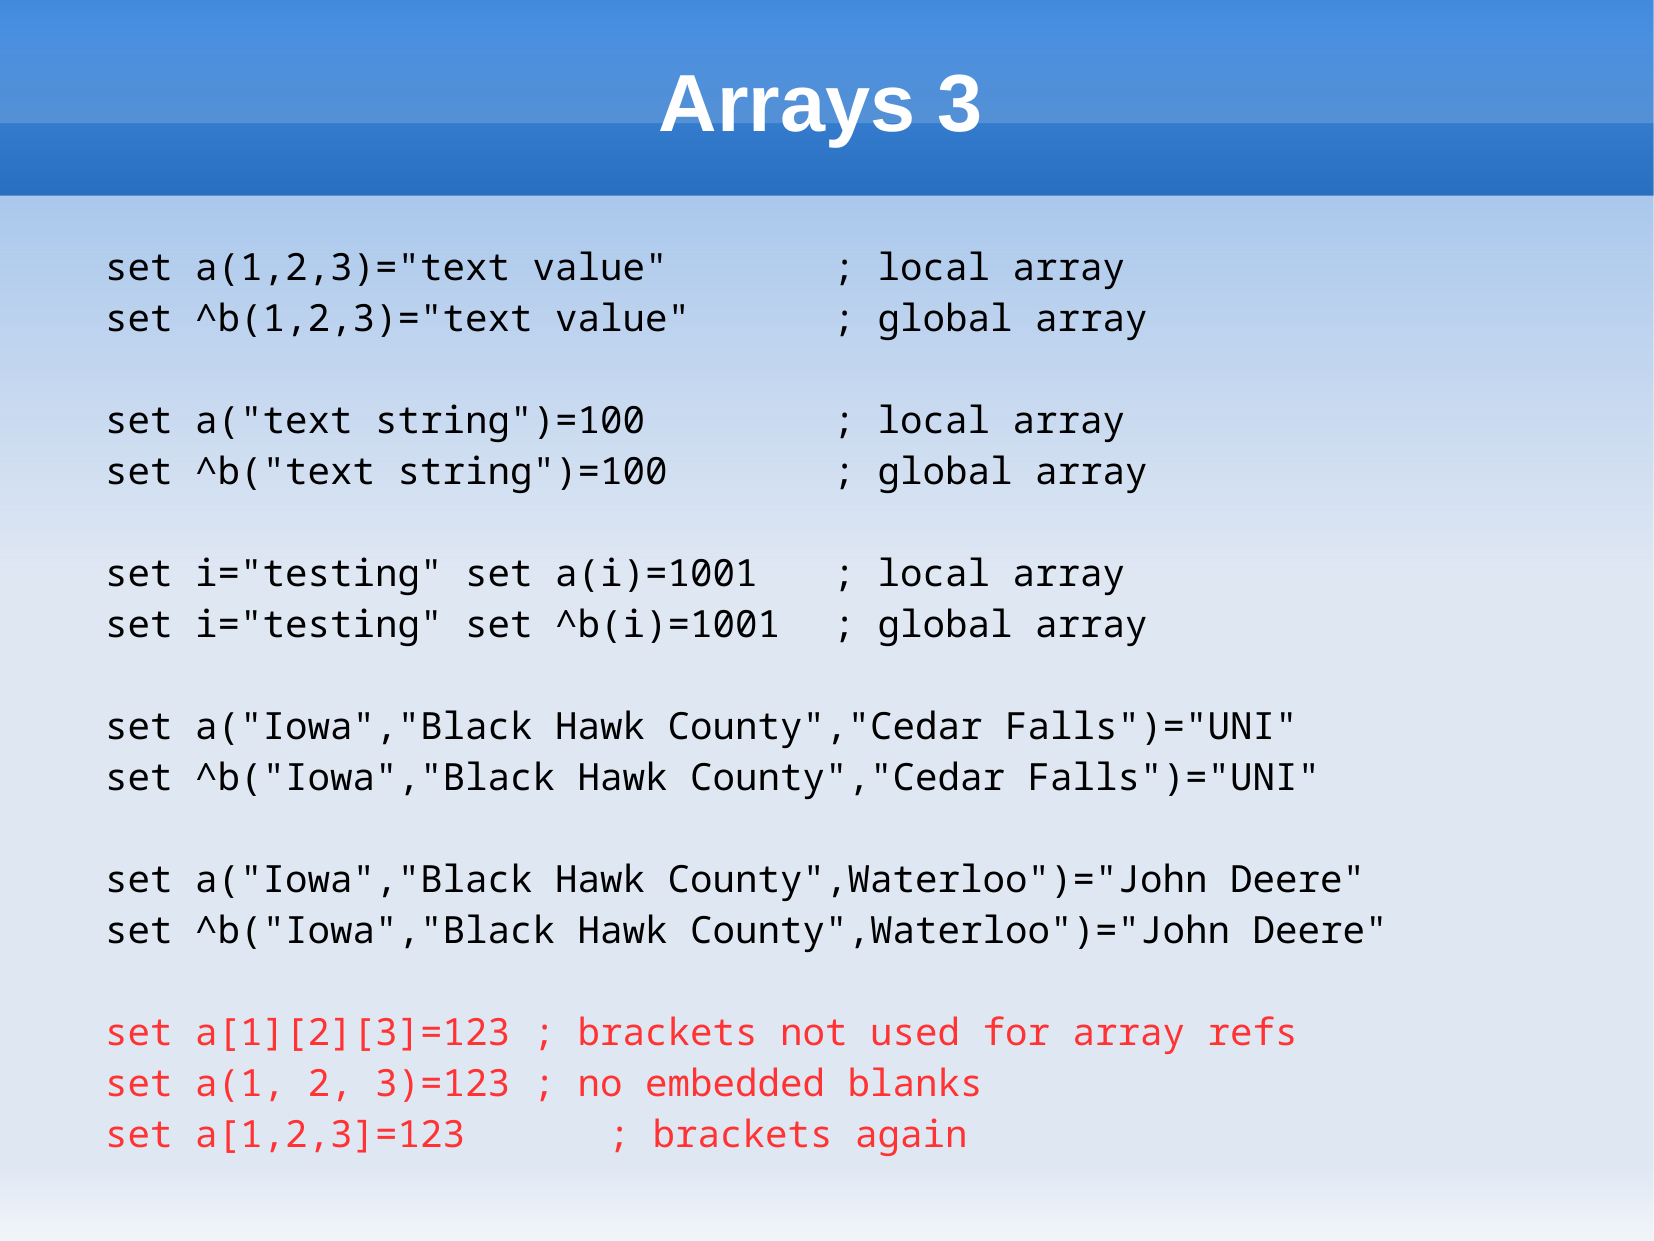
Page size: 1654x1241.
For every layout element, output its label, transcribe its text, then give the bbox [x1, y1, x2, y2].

picture [0, 0, 1654, 1241]
title Arrays 3 [76, 0, 1565, 208]
subtitle set a(1,2,3)="text value" ; local array set ^b(1,2,3)="text value" ; global array set a("text string")=100 ; local array set ^b("text string")=100 ; global array set i="testing" set a(i)=1001 ; local array set i="testing" set ^b(i)=1001 ; global array set a("Iowa","Black Hawk County","Cedar Falls")="UNI" set ^b("Iowa","Black Hawk County","Cedar Falls")="UNI" set a("Iowa","Black Hawk County",Waterloo")="John Deere" set ^b("Iowa","Black Hawk County",Waterloo")="John Deere" set a[1][2][3]=123 ; brackets not used for array refs set a(1, 2, 3)=123 ; no embedded blanks set a[1,2,3]=123 ; brackets again [82, 262, 1571, 1137]
